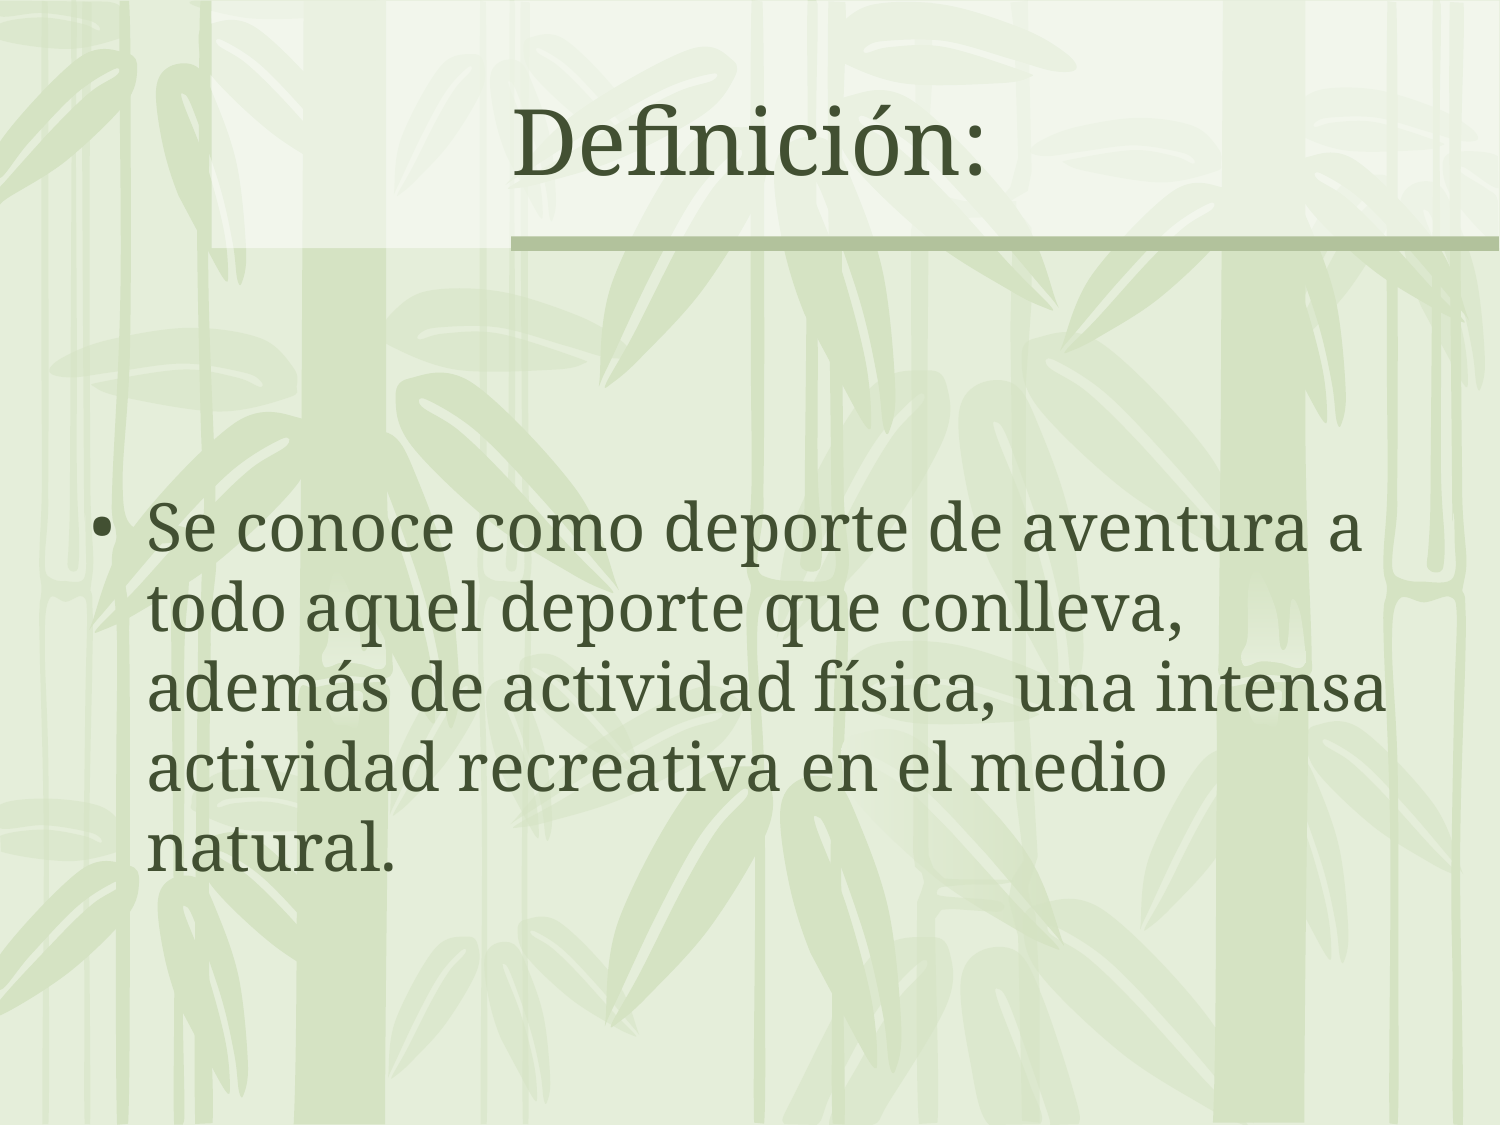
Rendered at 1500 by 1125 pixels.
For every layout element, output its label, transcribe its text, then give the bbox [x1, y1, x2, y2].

title Definición: [75, 45, 1426, 233]
list Se conoce como deporte de aventura a todo aquel deporte que conlleva, además de actividad física, una intensa actividad recreativa en el medio natural. [75, 262, 1426, 1014]
